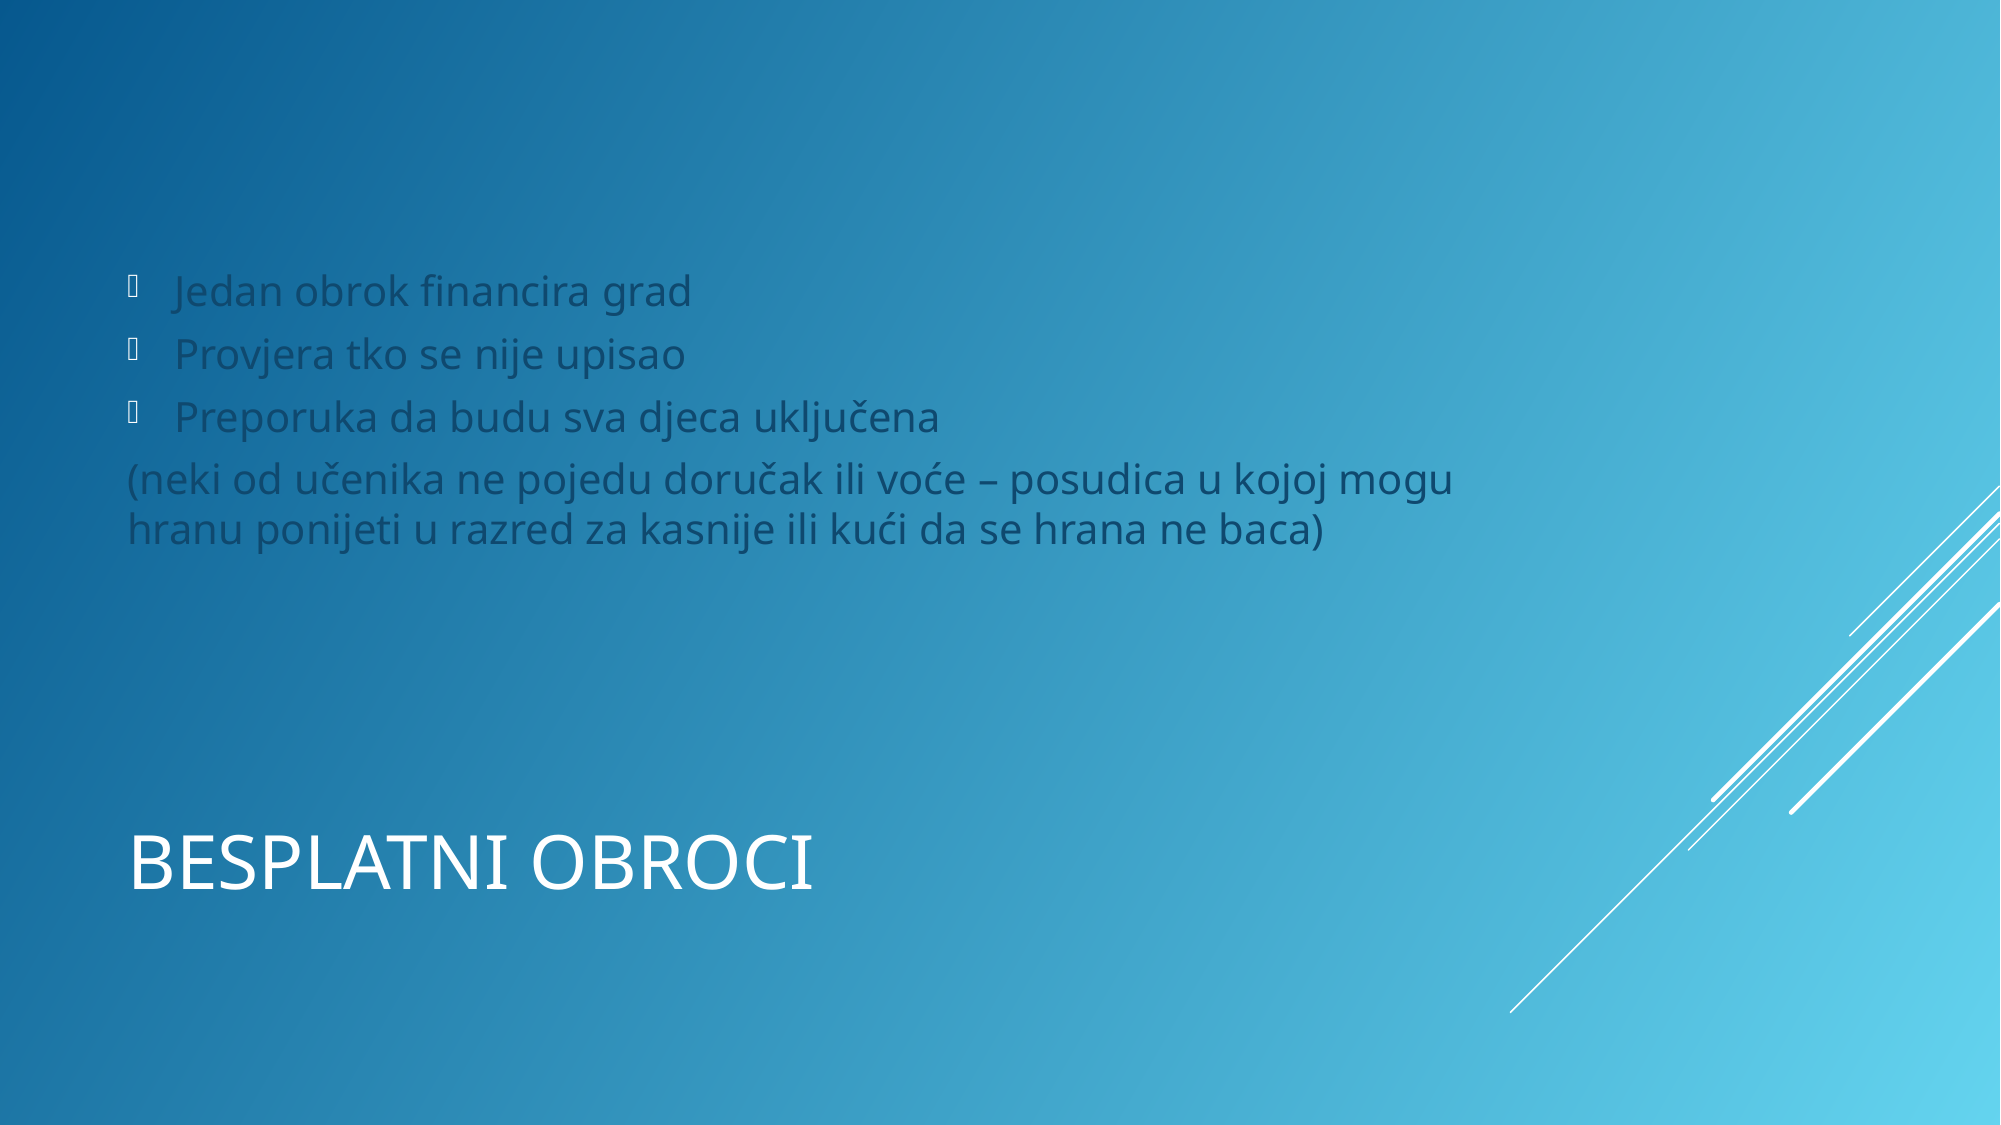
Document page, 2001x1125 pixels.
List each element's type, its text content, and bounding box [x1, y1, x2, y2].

list Jedan obrok financira grad Provjera tko se nije upisao Preporuka da budu sva djeca uključena (neki od učenika ne pojedu doručak ili voće – posudica u kojoj mogu hranu ponijeti u razred za kasnije ili kući da se hrana ne baca) [112, 112, 1513, 706]
title Besplatni obroci [112, 736, 1513, 984]
